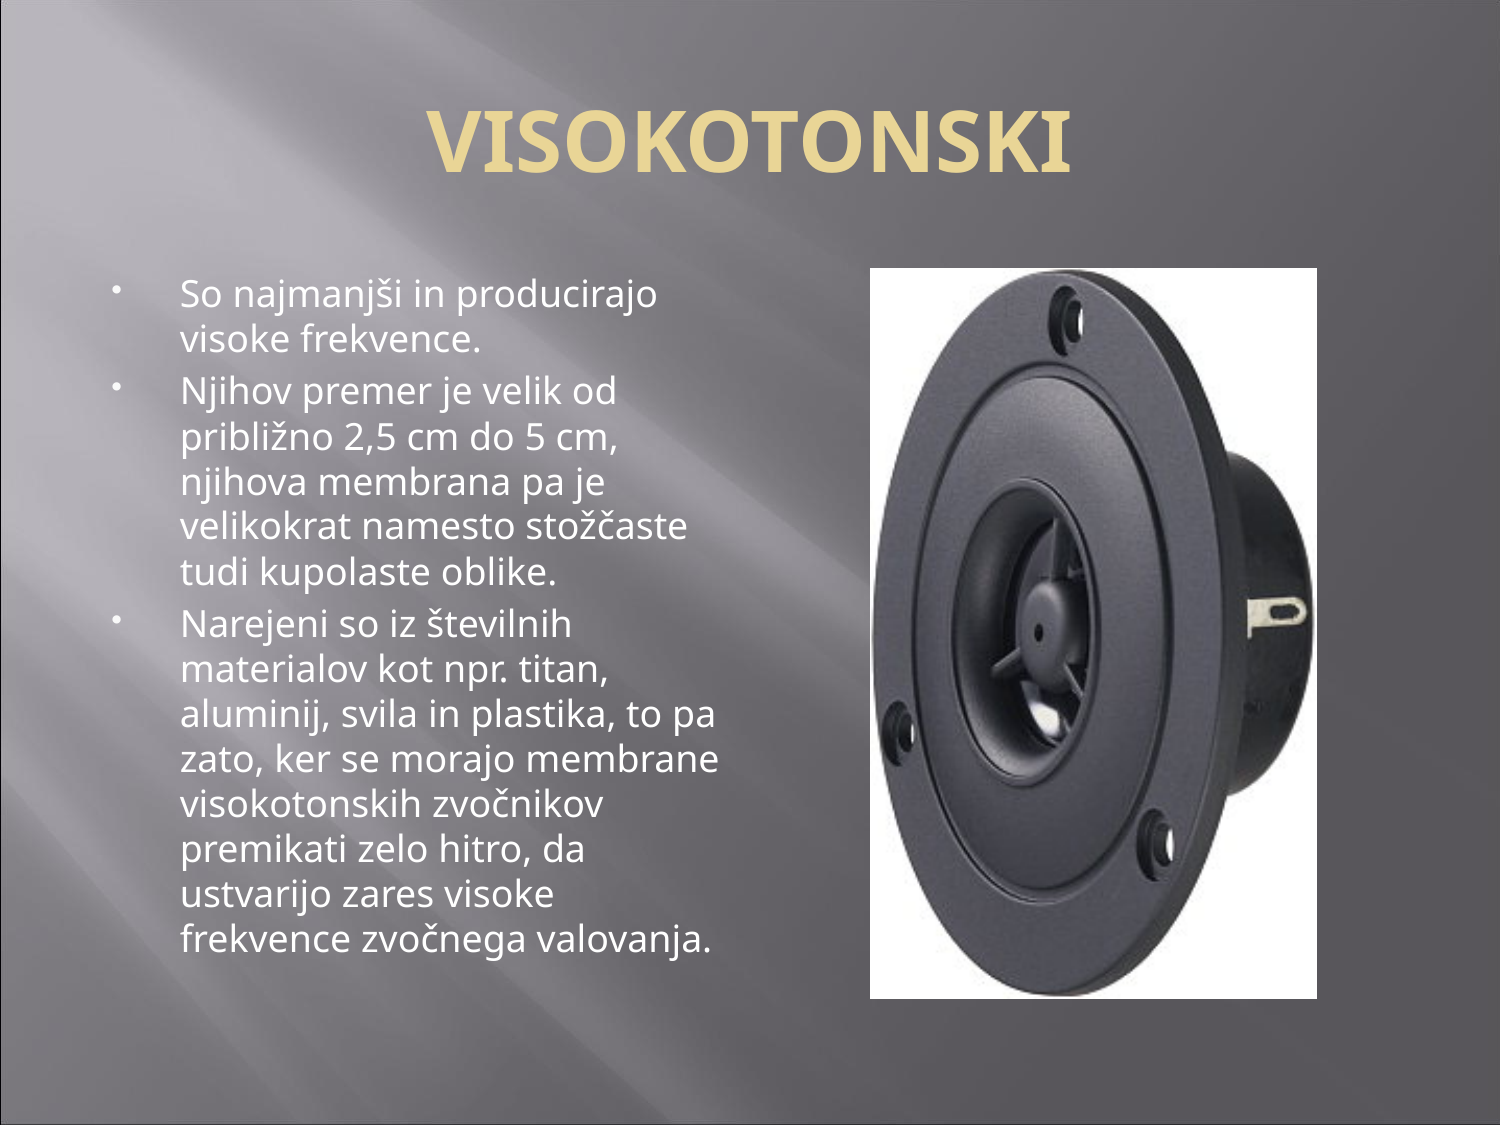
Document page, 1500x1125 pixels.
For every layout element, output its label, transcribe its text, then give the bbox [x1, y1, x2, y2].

title VISOKOTONSKI [75, 45, 1425, 233]
list So najmanjši in producirajo visoke frekvence. Njihov premer je velik od približno 2,5 cm do 5 cm, njihova membrana pa je velikokrat namesto stožčaste tudi kupolaste oblike. Narejeni so iz številnih materialov kot npr. titan, aluminij, svila in plastika, to pa zato, ker se morajo membrane visokotonskih zvočnikov premikati zelo hitro, da ustvarijo zares visoke frekvence zvočnega valovanja. [75, 262, 738, 1005]
picture [0, 0, 1500, 1125]
